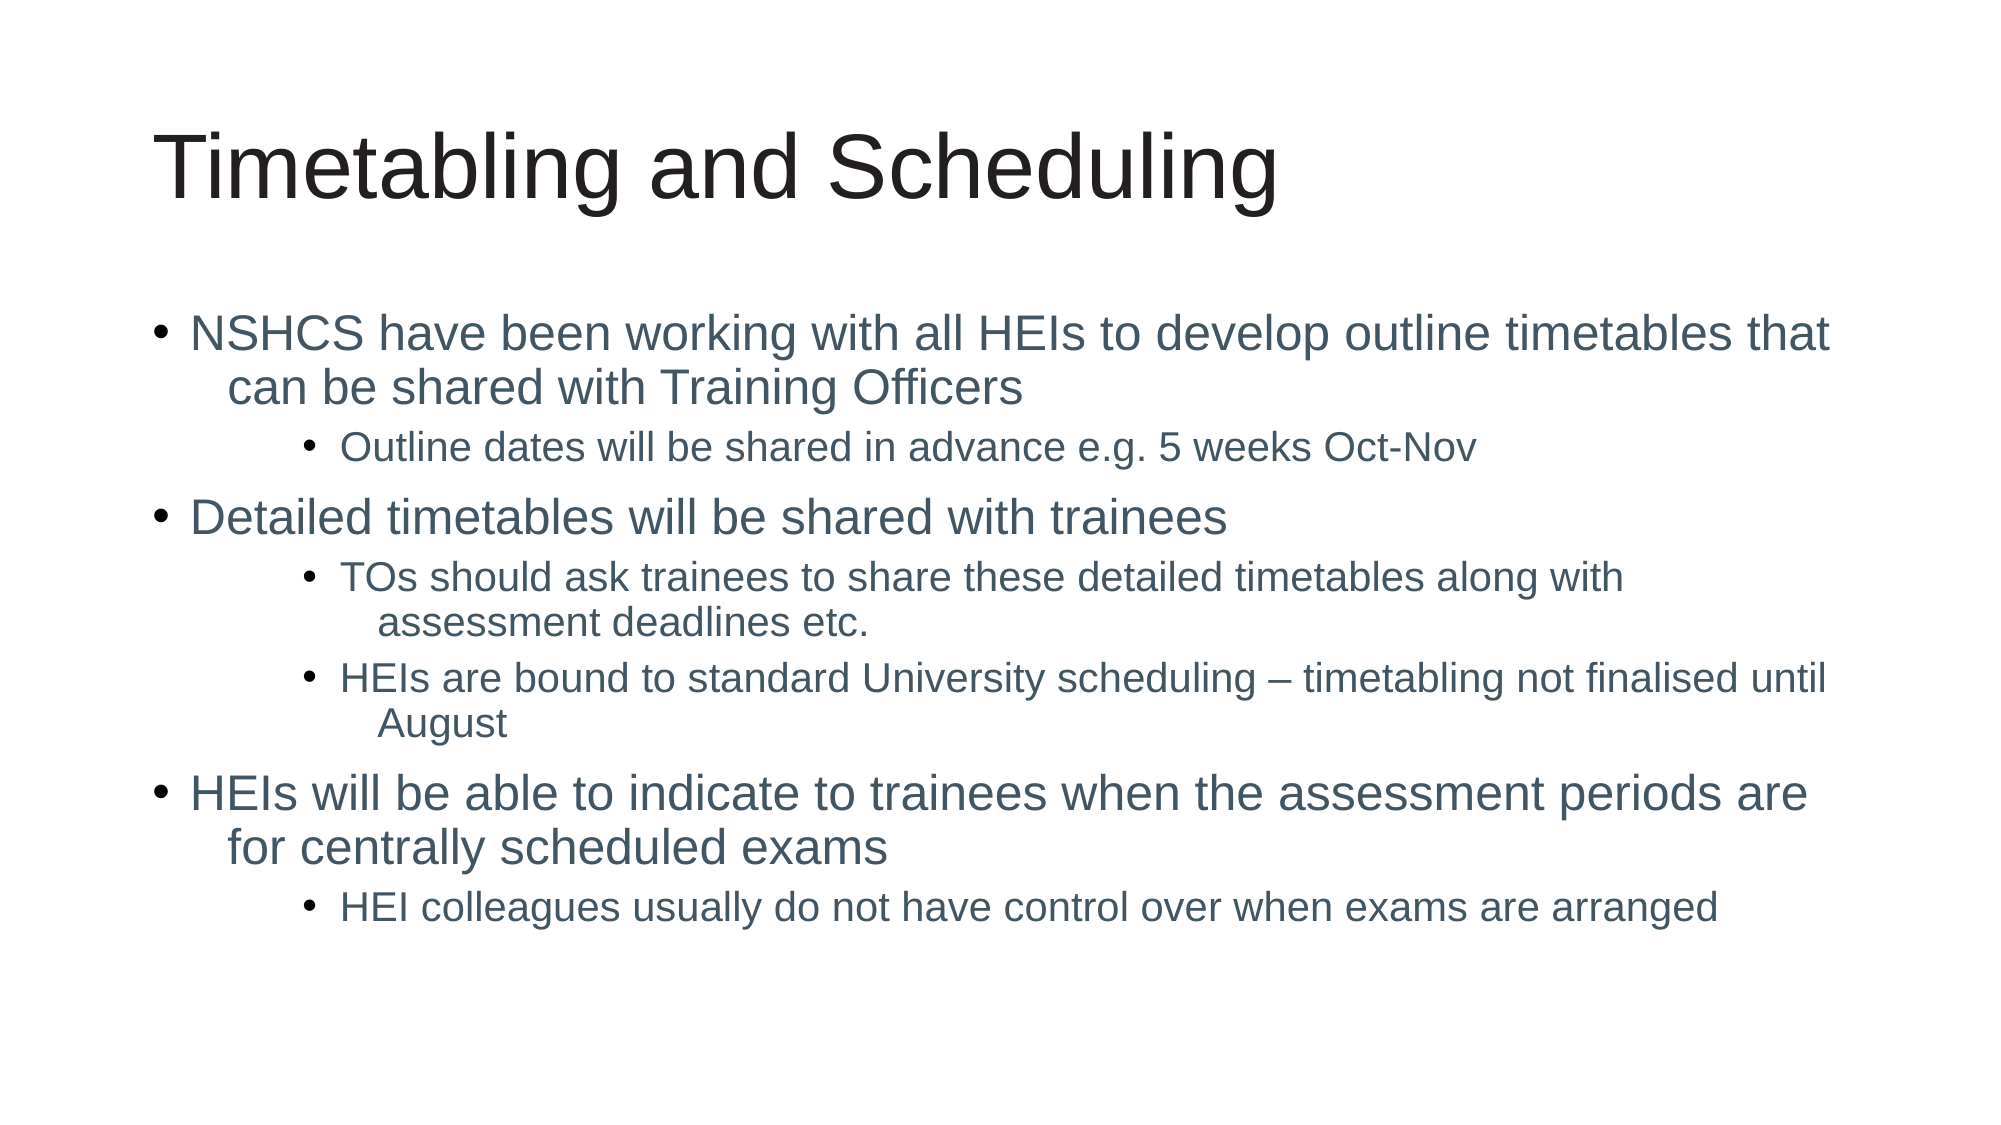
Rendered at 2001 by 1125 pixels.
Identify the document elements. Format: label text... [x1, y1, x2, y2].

list NSHCS have been working with all HEIs to develop outline timetables that can be shared with Training Officers Outline dates will be shared in advance e.g. 5 weeks Oct-Nov Detailed timetables will be shared with trainees TOs should ask trainees to share these detailed timetables along with assessment deadlines etc. HEIs are bound to standard University scheduling – timetabling not finalised until August HEIs will be able to indicate to trainees when the assessment periods are for centrally scheduled exams HEI colleagues usually do not have control over when exams are arranged [137, 299, 1863, 1014]
title Timetabling and Scheduling [137, 59, 1863, 278]
